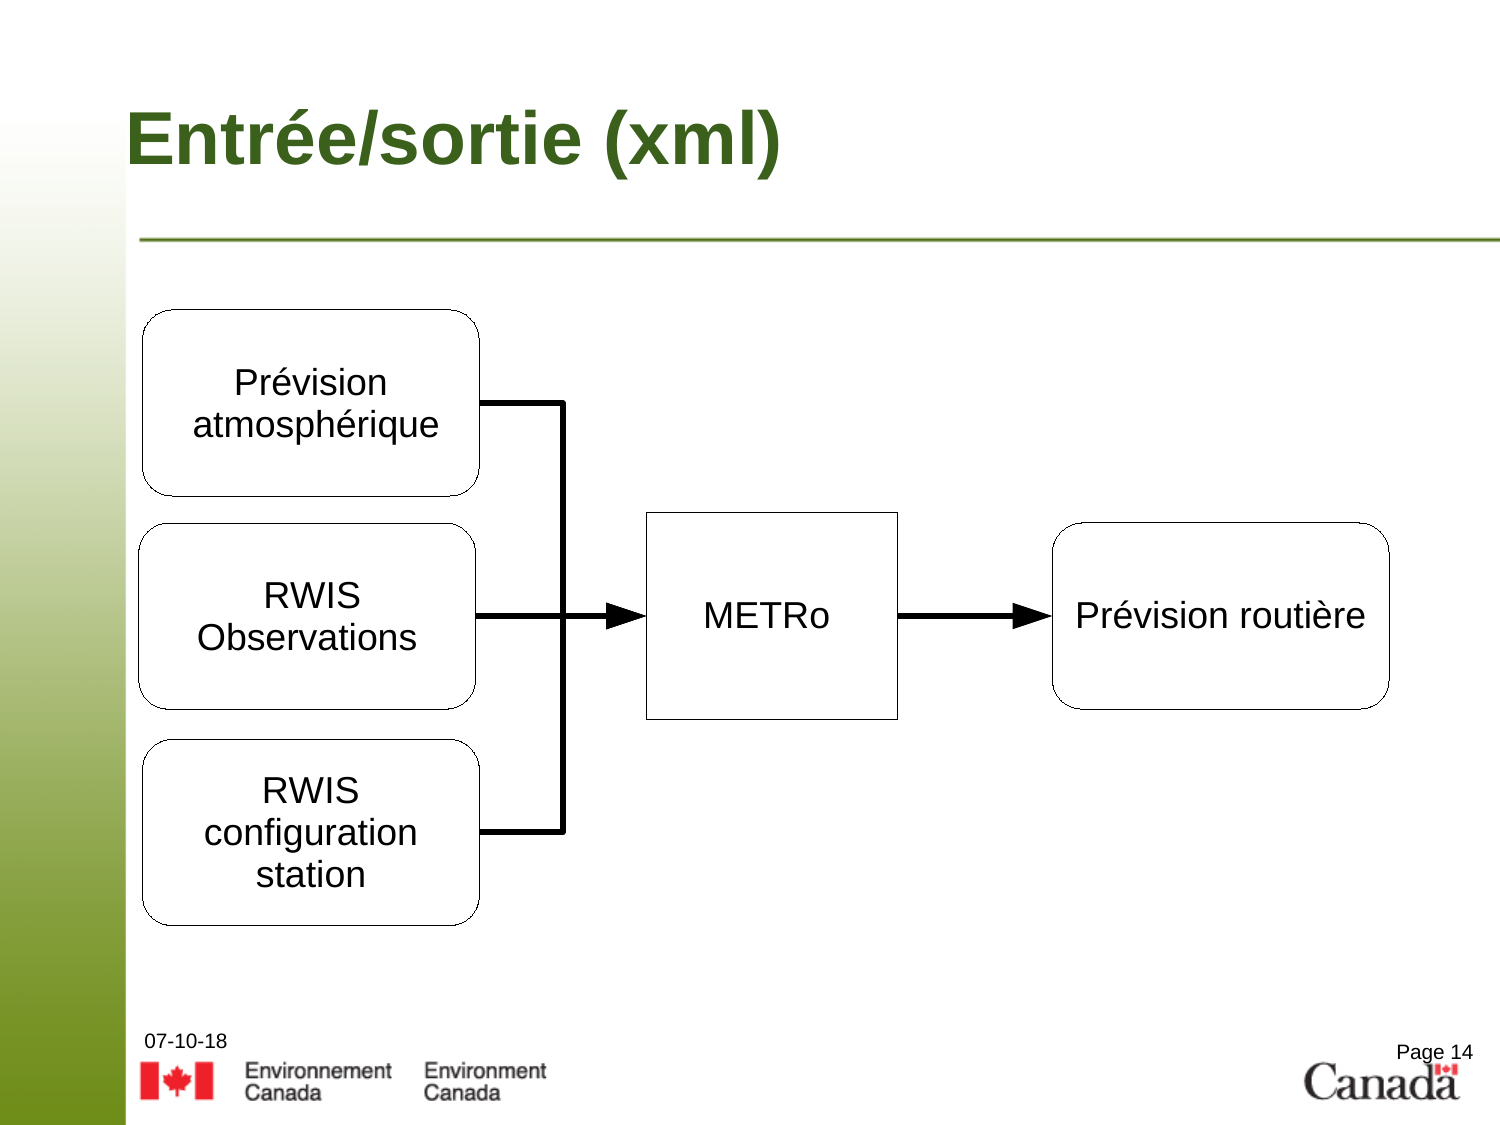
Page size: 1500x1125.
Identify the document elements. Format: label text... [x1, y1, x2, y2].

title Entrée/sortie (xml) [125, 52, 1463, 226]
picture [0, 0, 1500, 1125]
text_box RWIS Observations [138, 523, 476, 710]
text_box RWIS configuration station [142, 739, 480, 926]
text_box METRo [646, 512, 898, 720]
text_box Prévision routière [1052, 522, 1390, 710]
text_box Prévision atmosphérique [142, 309, 480, 497]
